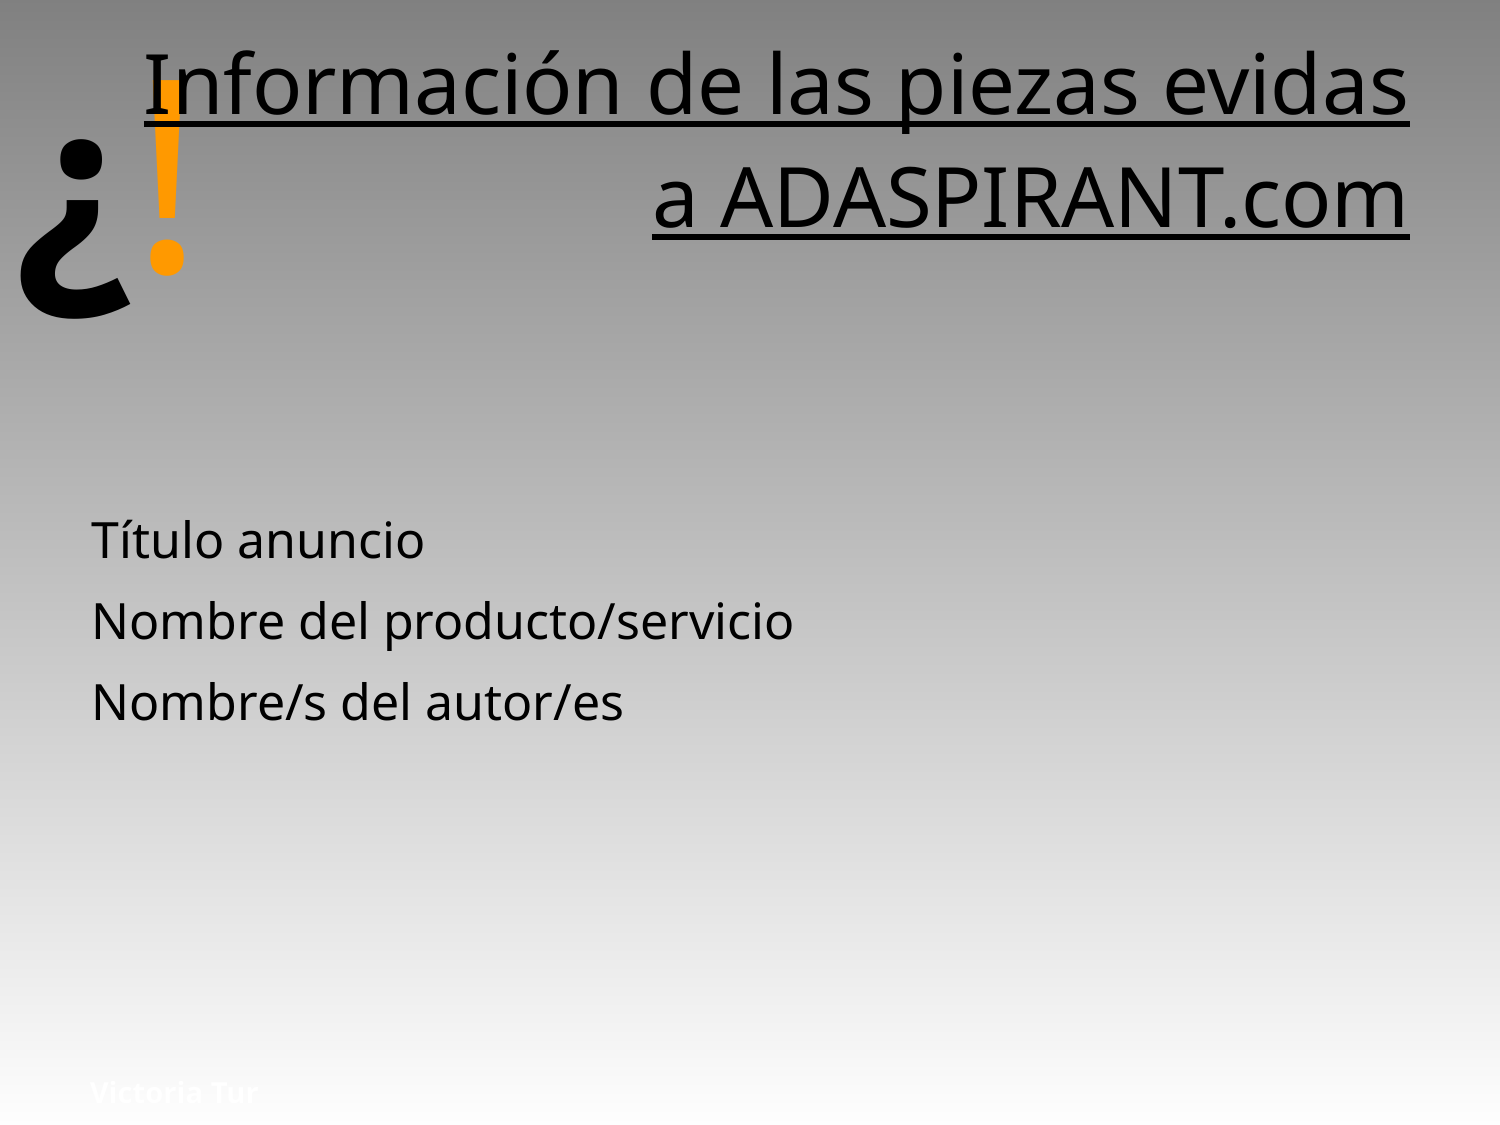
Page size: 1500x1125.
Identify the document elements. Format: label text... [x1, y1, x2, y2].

list Título anuncio Nombre del producto/servicio Nombre/s del autor/es [76, 255, 1427, 998]
title Información de las piezas evidas a ADASPIRANT.com [75, 31, 1426, 247]
